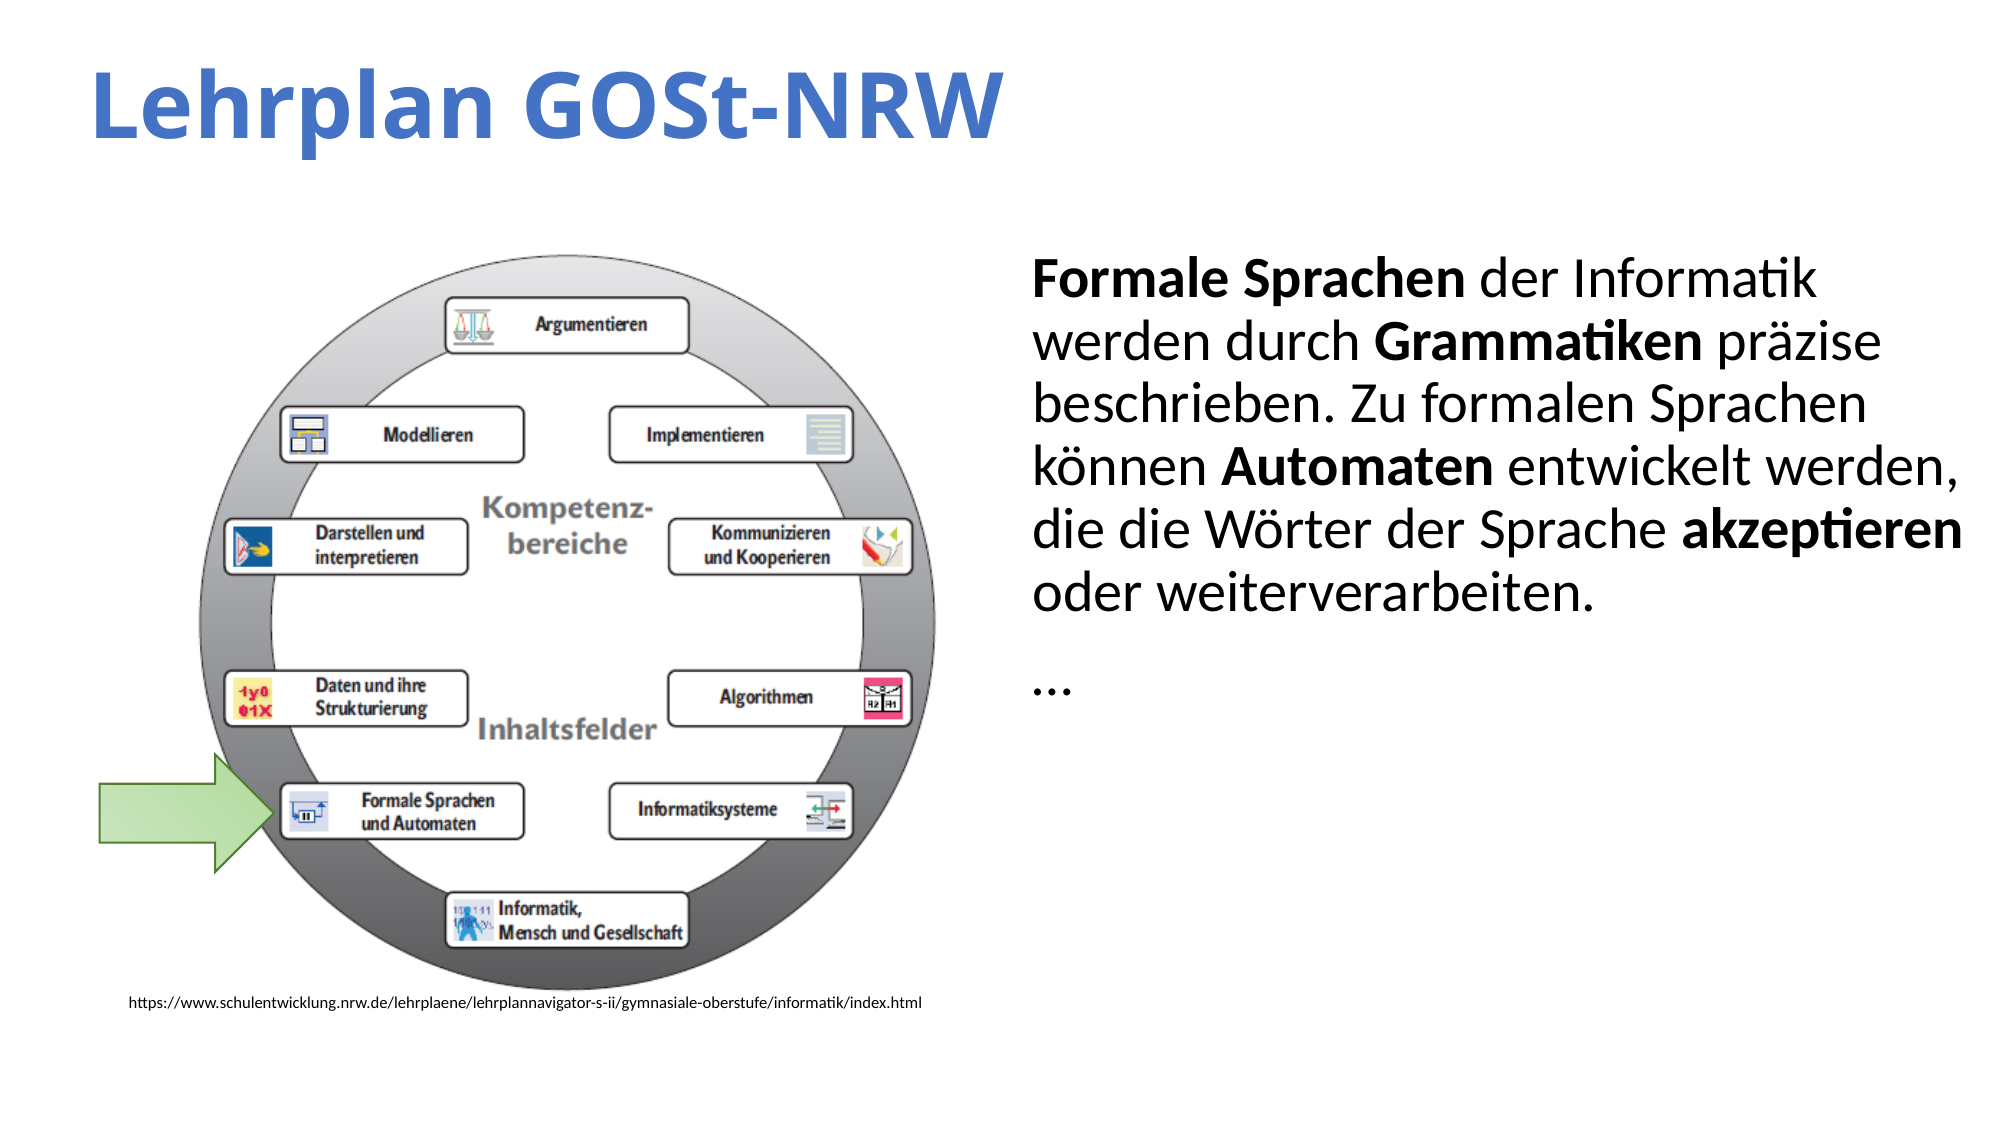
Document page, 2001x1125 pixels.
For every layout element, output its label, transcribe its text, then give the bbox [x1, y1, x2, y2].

text_box https://www.schulentwicklung.nrw.de/lehrplaene/lehrplannavigator-s-ii/gymnasiale-oberstufe/informatik/index.html [114, 985, 951, 1020]
picture [186, 239, 952, 1003]
title Lehrplan GOSt-NRW [73, 0, 1984, 218]
text_box [99, 754, 274, 873]
list Formale Sprachen der Informatik werden durch Grammatiken präzise beschrieben. Zu formalen Sprachen können Automaten entwickelt werden, die die Wörter der Sprache akzeptieren oder weiterverarbeiten. … [1017, 239, 1984, 1003]
